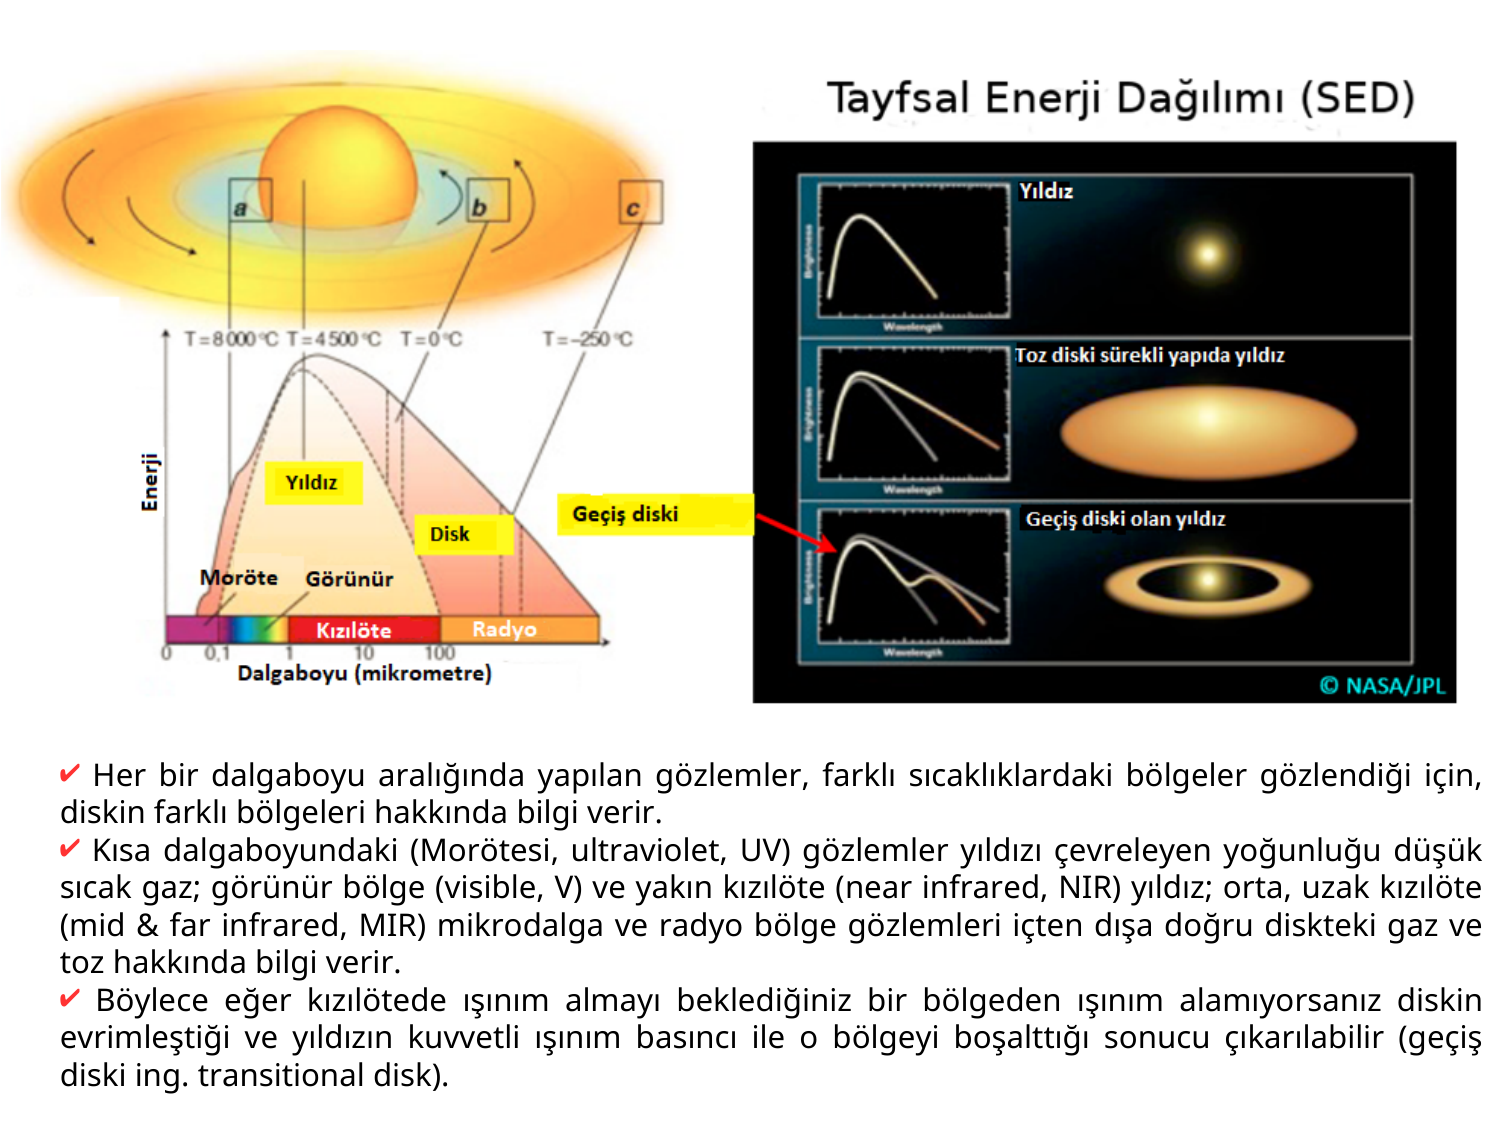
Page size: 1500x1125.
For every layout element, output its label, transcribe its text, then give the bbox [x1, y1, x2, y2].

picture [1, 50, 1487, 711]
text_box Her bir dalgaboyu aralığında yapılan gözlemler, farklı sıcaklıklardaki bölgeler gözlendiği için, diskin farklı bölgeleri hakkında bilgi verir. Kısa dalgaboyundaki (Morötesi, ultraviolet, UV) gözlemler yıldızı çevreleyen yoğunluğu düşük sıcak gaz; görünür bölge (visible, V) ve yakın kızılöte (near infrared, NIR) yıldız; orta, uzak kızılöte (mid & far infrared, MIR) mikrodalga ve radyo bölge gözlemleri içten dışa doğru diskteki gaz ve toz hakkında bilgi verir. Böylece eğer kızılötede ışınım almayı beklediğiniz bir bölgeden ışınım alamıyorsanız diskin evrimleştiği ve yıldızın kuvvetli ışınım basıncı ile o bölgeyi boşalttığı sonucu çıkarılabilir (geçiş diski ing. transitional disk). [45, 747, 1500, 1100]
